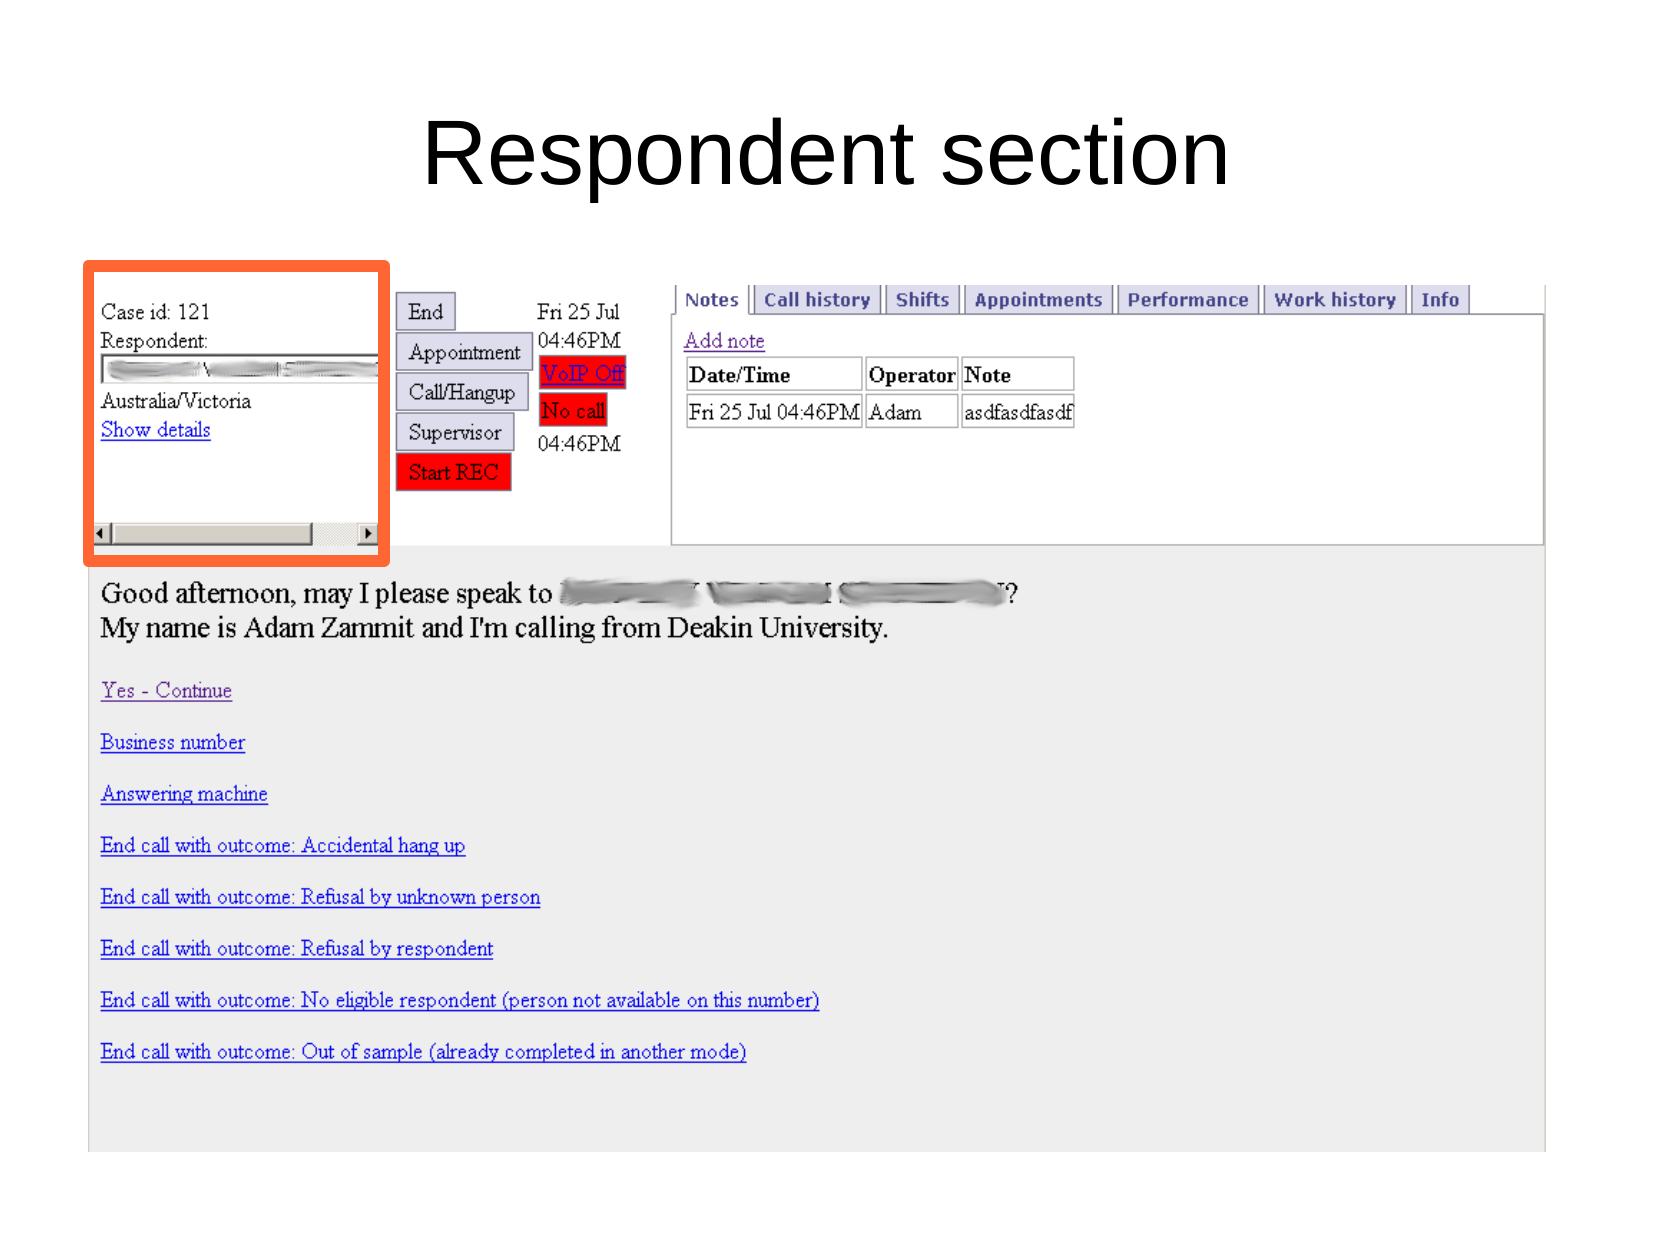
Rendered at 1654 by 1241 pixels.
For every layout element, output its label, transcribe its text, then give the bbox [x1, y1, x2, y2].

title Respondent section [82, 56, 1571, 250]
picture [94, 285, 378, 555]
picture [88, 285, 1546, 1152]
